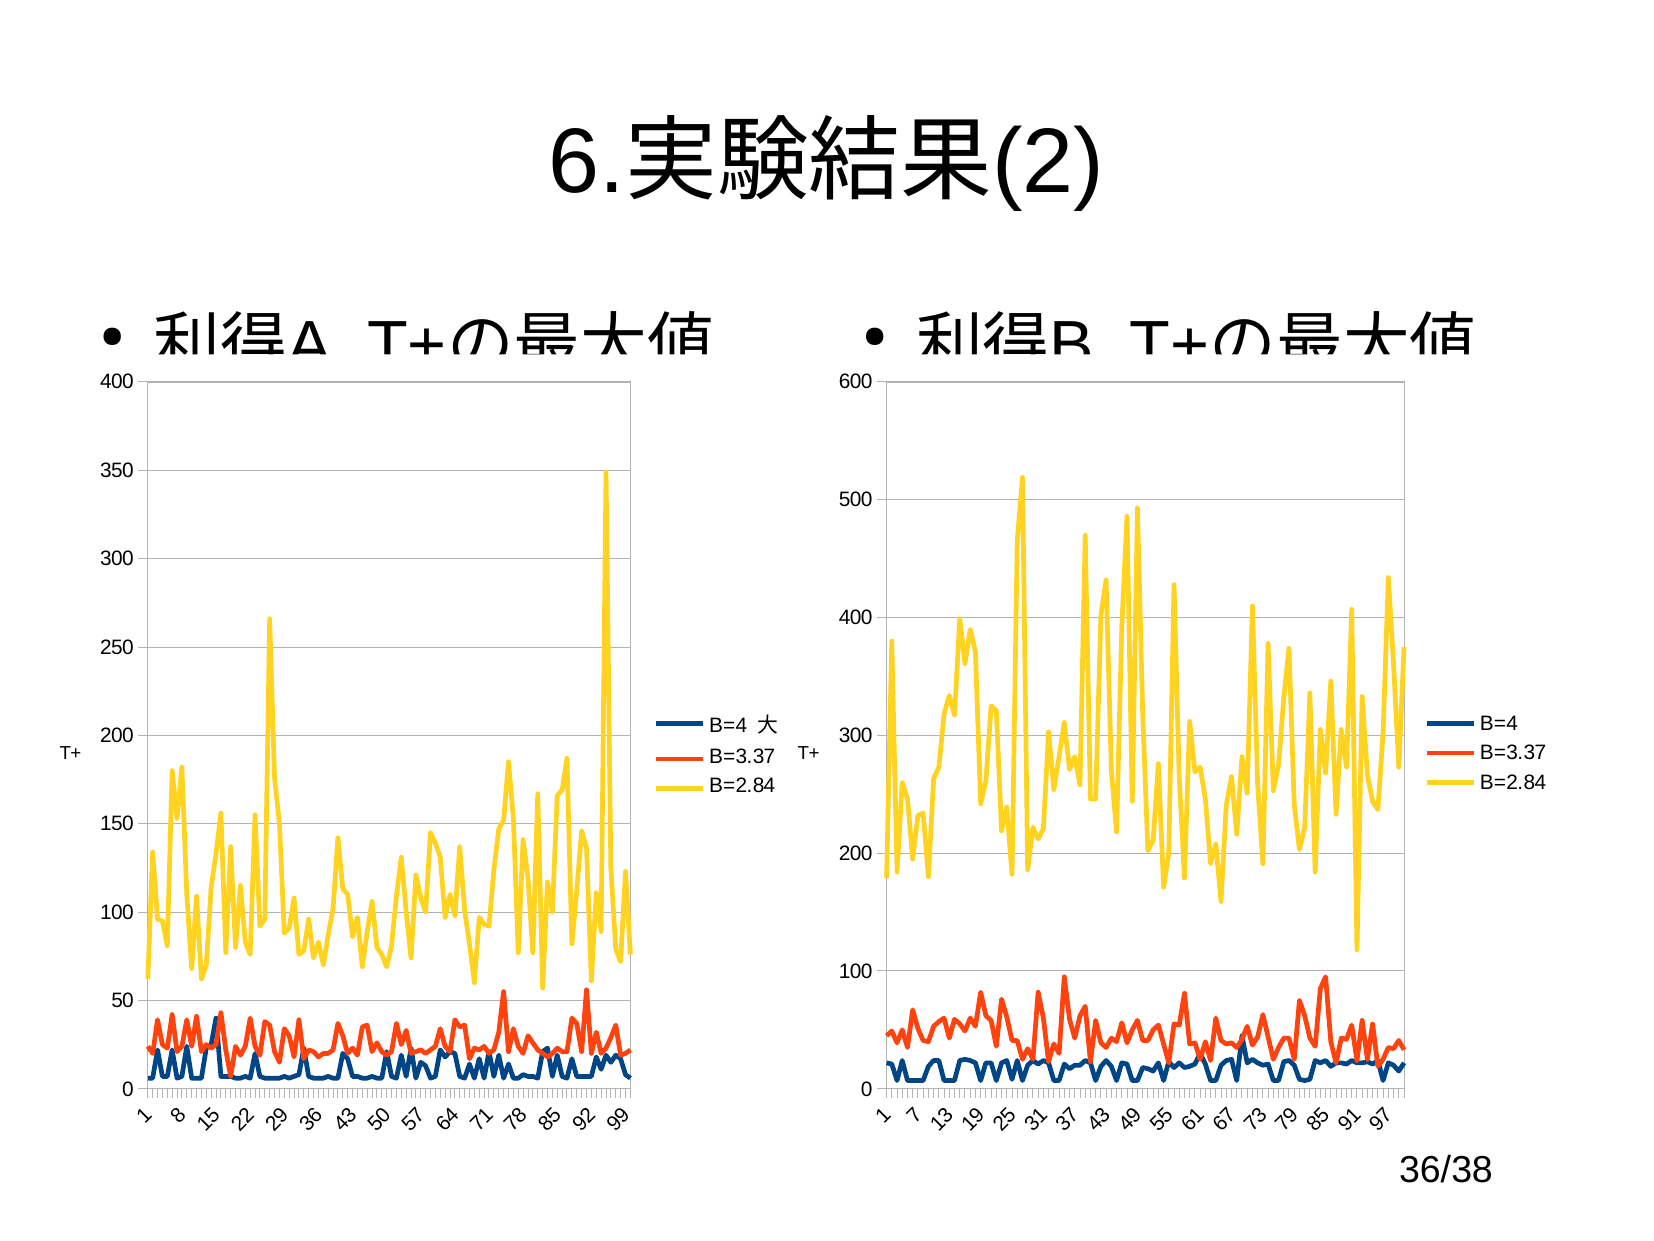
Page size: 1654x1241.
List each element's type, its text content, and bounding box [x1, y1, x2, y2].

chart [29, 354, 1565, 1152]
title 6.実験結果(2) [82, 49, 1571, 257]
list 利得A, T+の最大値 [82, 290, 809, 354]
text_box <番号>/38 [1413, 1140, 1608, 1211]
list 利得B, T+の最大値 [845, 290, 1572, 1109]
